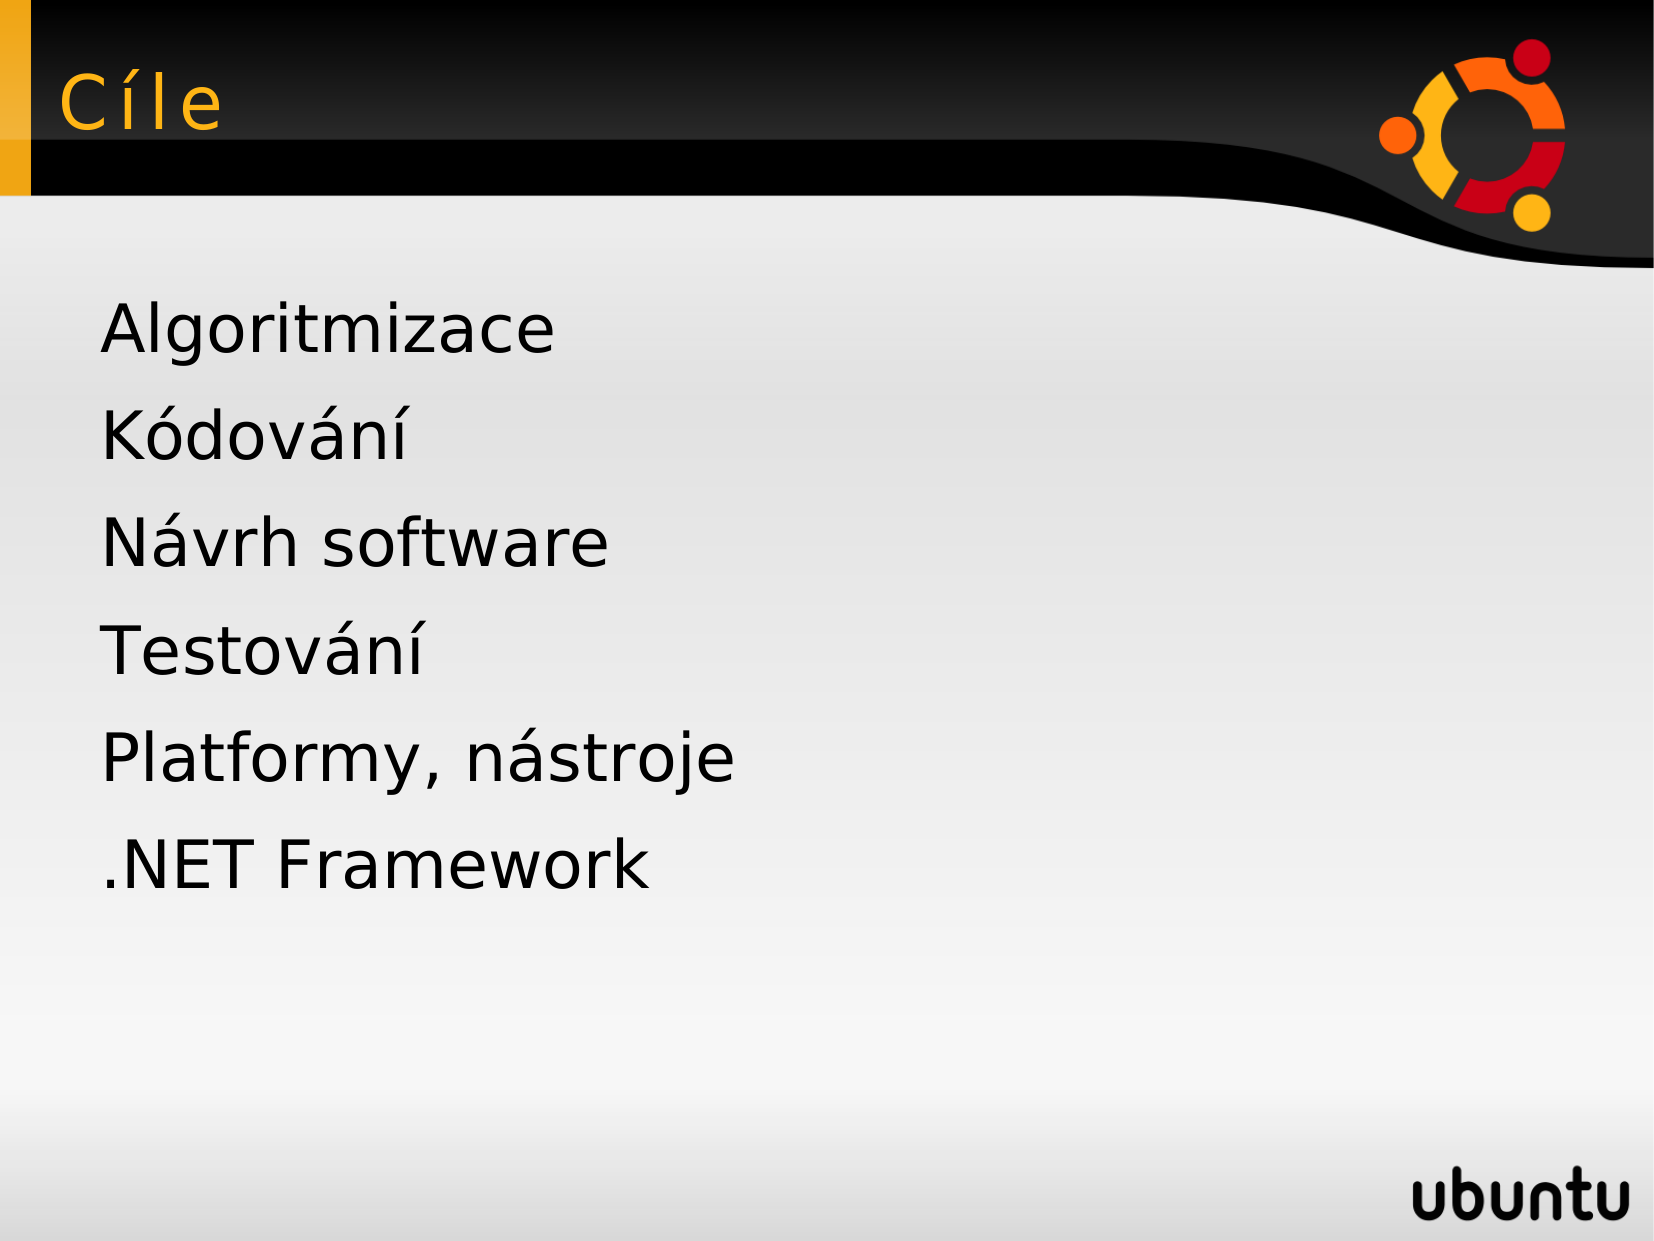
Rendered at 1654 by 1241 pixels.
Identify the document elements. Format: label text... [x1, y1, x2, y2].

list Algoritmizace Kódování Návrh software Testování Platformy, nástroje .NET Framework [82, 290, 1571, 1109]
title Cíle [59, 29, 1270, 178]
picture [0, 0, 1654, 1241]
